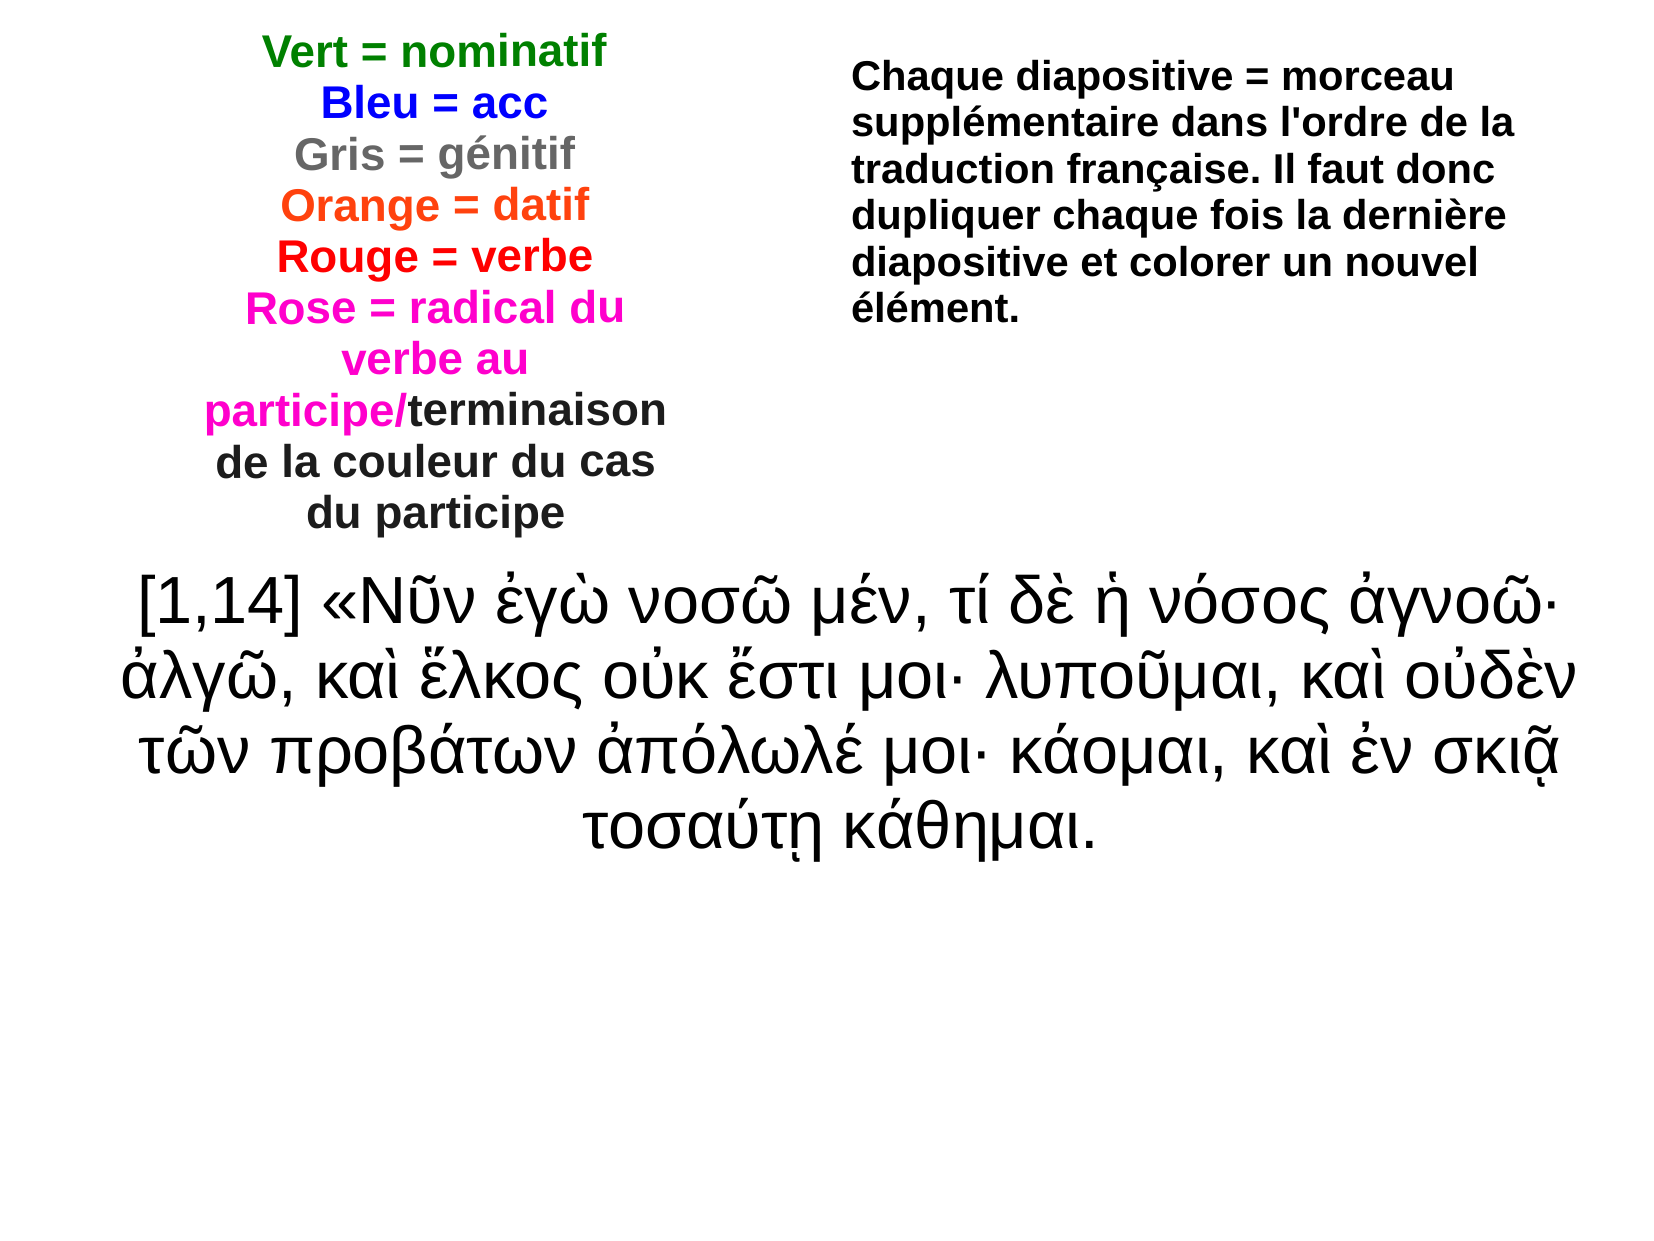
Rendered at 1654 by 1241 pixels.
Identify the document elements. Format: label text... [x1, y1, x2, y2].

table_header [82, 46, 201, 397]
subtitle [1,14] «Νῦν ἐγὼ νοσῶ μέν, τί δὲ ἡ νόσος ἀγνοῶ· ἀλγῶ, καὶ ἕλκος οὐκ ἔστι μοι· λυποῦμαι, καὶ οὐδὲν τῶν προβάτων ἀπόλωλέ μοι· κάομαι, καὶ ἐν σκιᾷ τοσαύτῃ κάθημαι. [106, 303, 1595, 1123]
table_header [669, 46, 836, 397]
text_box Vert = nominatif Bleu = acc Gris = génitif Orange = datif Rouge = verbe Rose = radical du verbe au participe/terminaison de la couleur du cas du participe [199, 19, 671, 545]
table_header Chaque diapositive = morceau supplémentaire dans l'ordre de la traduction française. Il faut donc dupliquer chaque fois la dernière diapositive et colorer un nouvel élément. [837, 46, 1592, 397]
